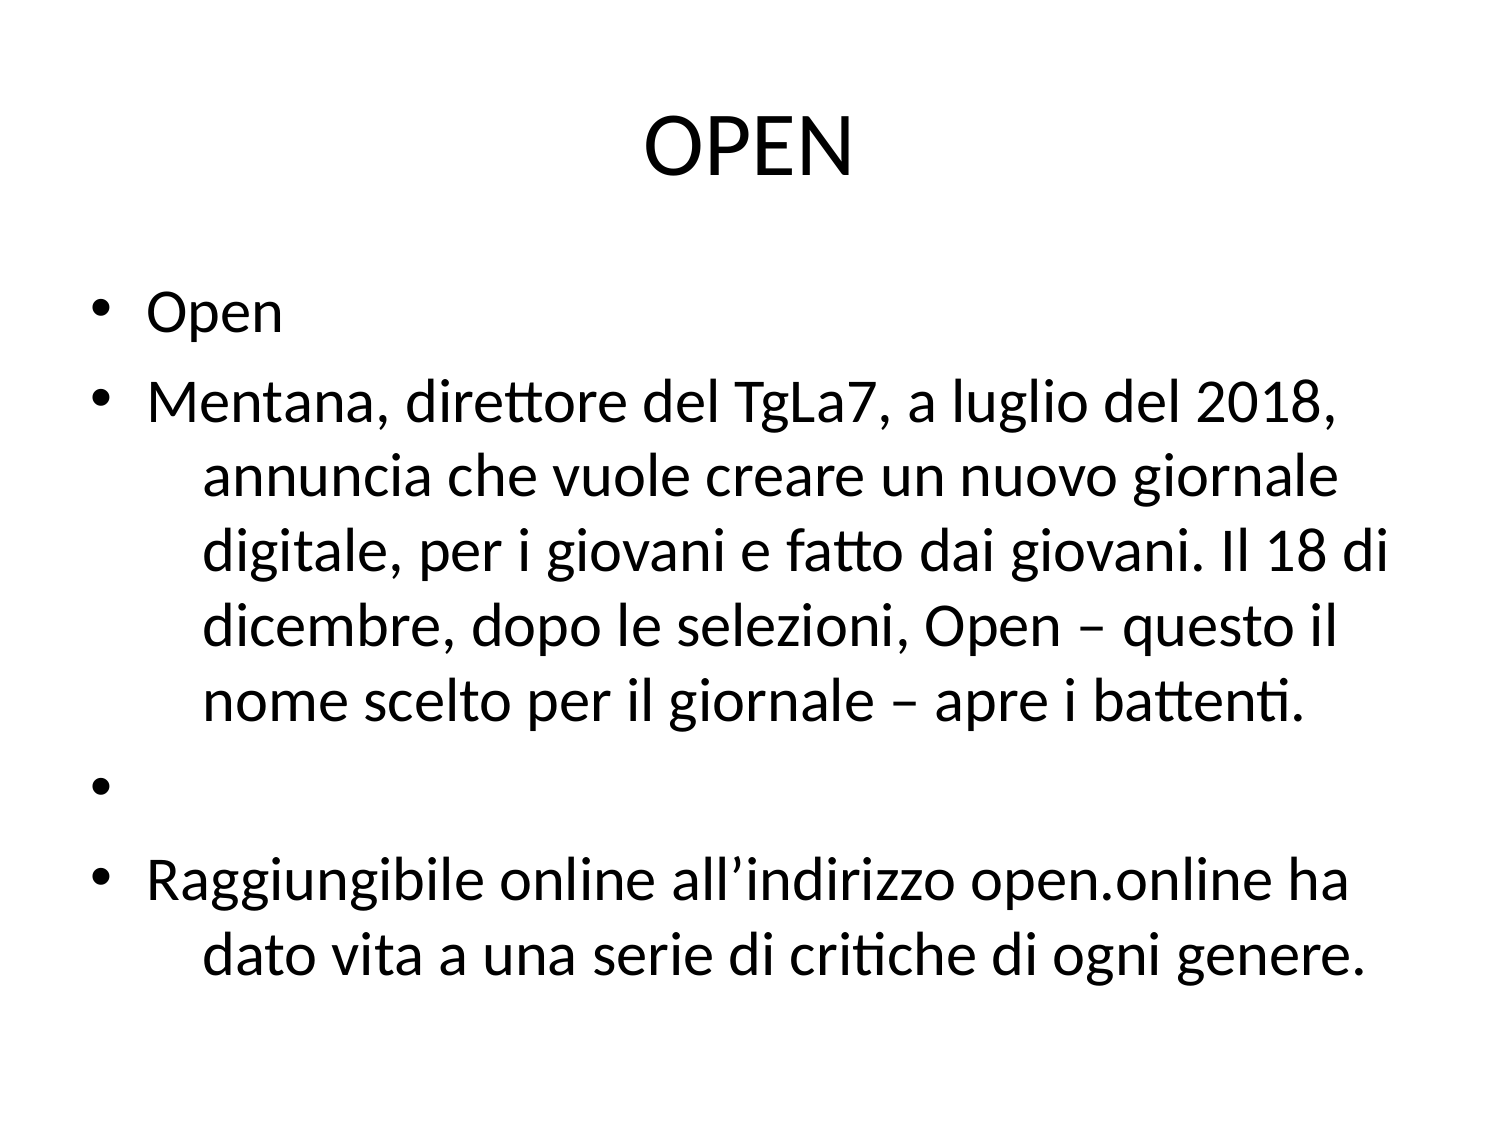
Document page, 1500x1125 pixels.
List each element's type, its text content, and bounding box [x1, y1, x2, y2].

title OPEN [75, 45, 1426, 233]
list Open Mentana, direttore del TgLa7, a luglio del 2018, annuncia che vuole creare un nuovo giornale digitale, per i giovani e fatto dai giovani. Il 18 di dicembre, dopo le selezioni, Open – questo il nome scelto per il giornale – apre i battenti. Raggiungibile online all’indirizzo open.online ha dato vita a una serie di critiche di ogni genere. [75, 262, 1426, 1005]
